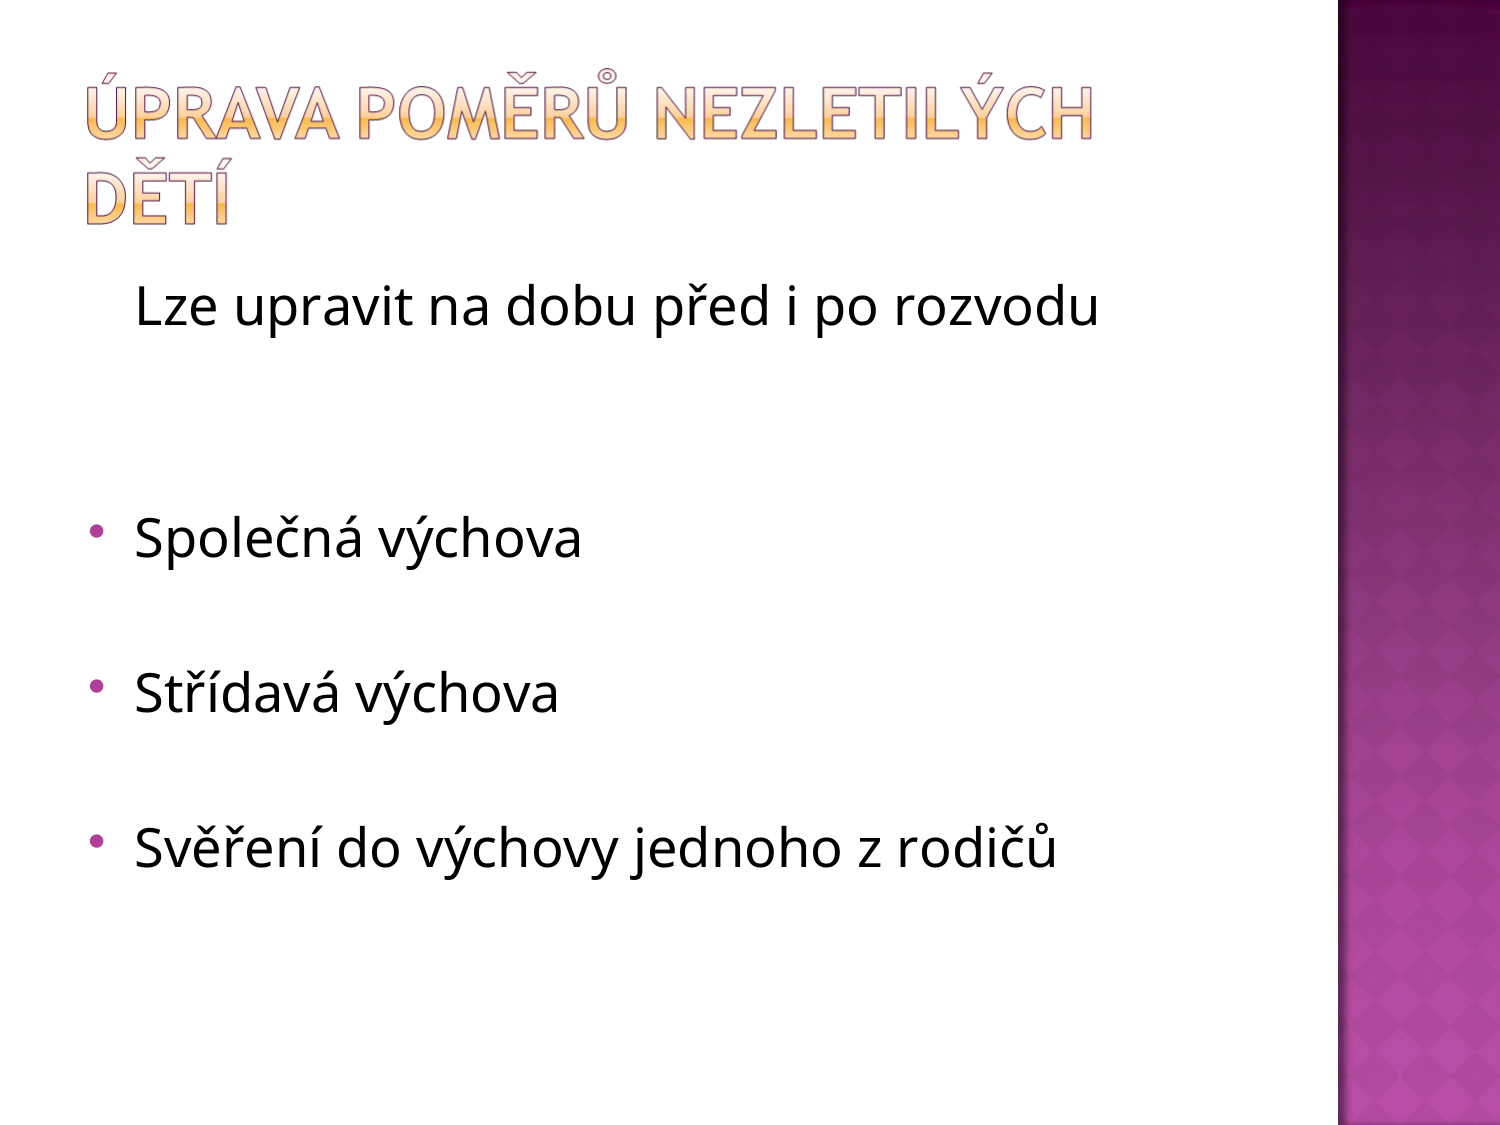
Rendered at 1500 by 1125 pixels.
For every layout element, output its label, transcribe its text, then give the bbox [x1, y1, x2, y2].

picture [1337, 0, 1500, 1125]
text_box [40, 47, 1265, 241]
list Lze upravit na dobu před i po rozvodu Společná výchova Střídavá výchova Svěření do výchovy jednoho z rodičů [75, 263, 1263, 1060]
